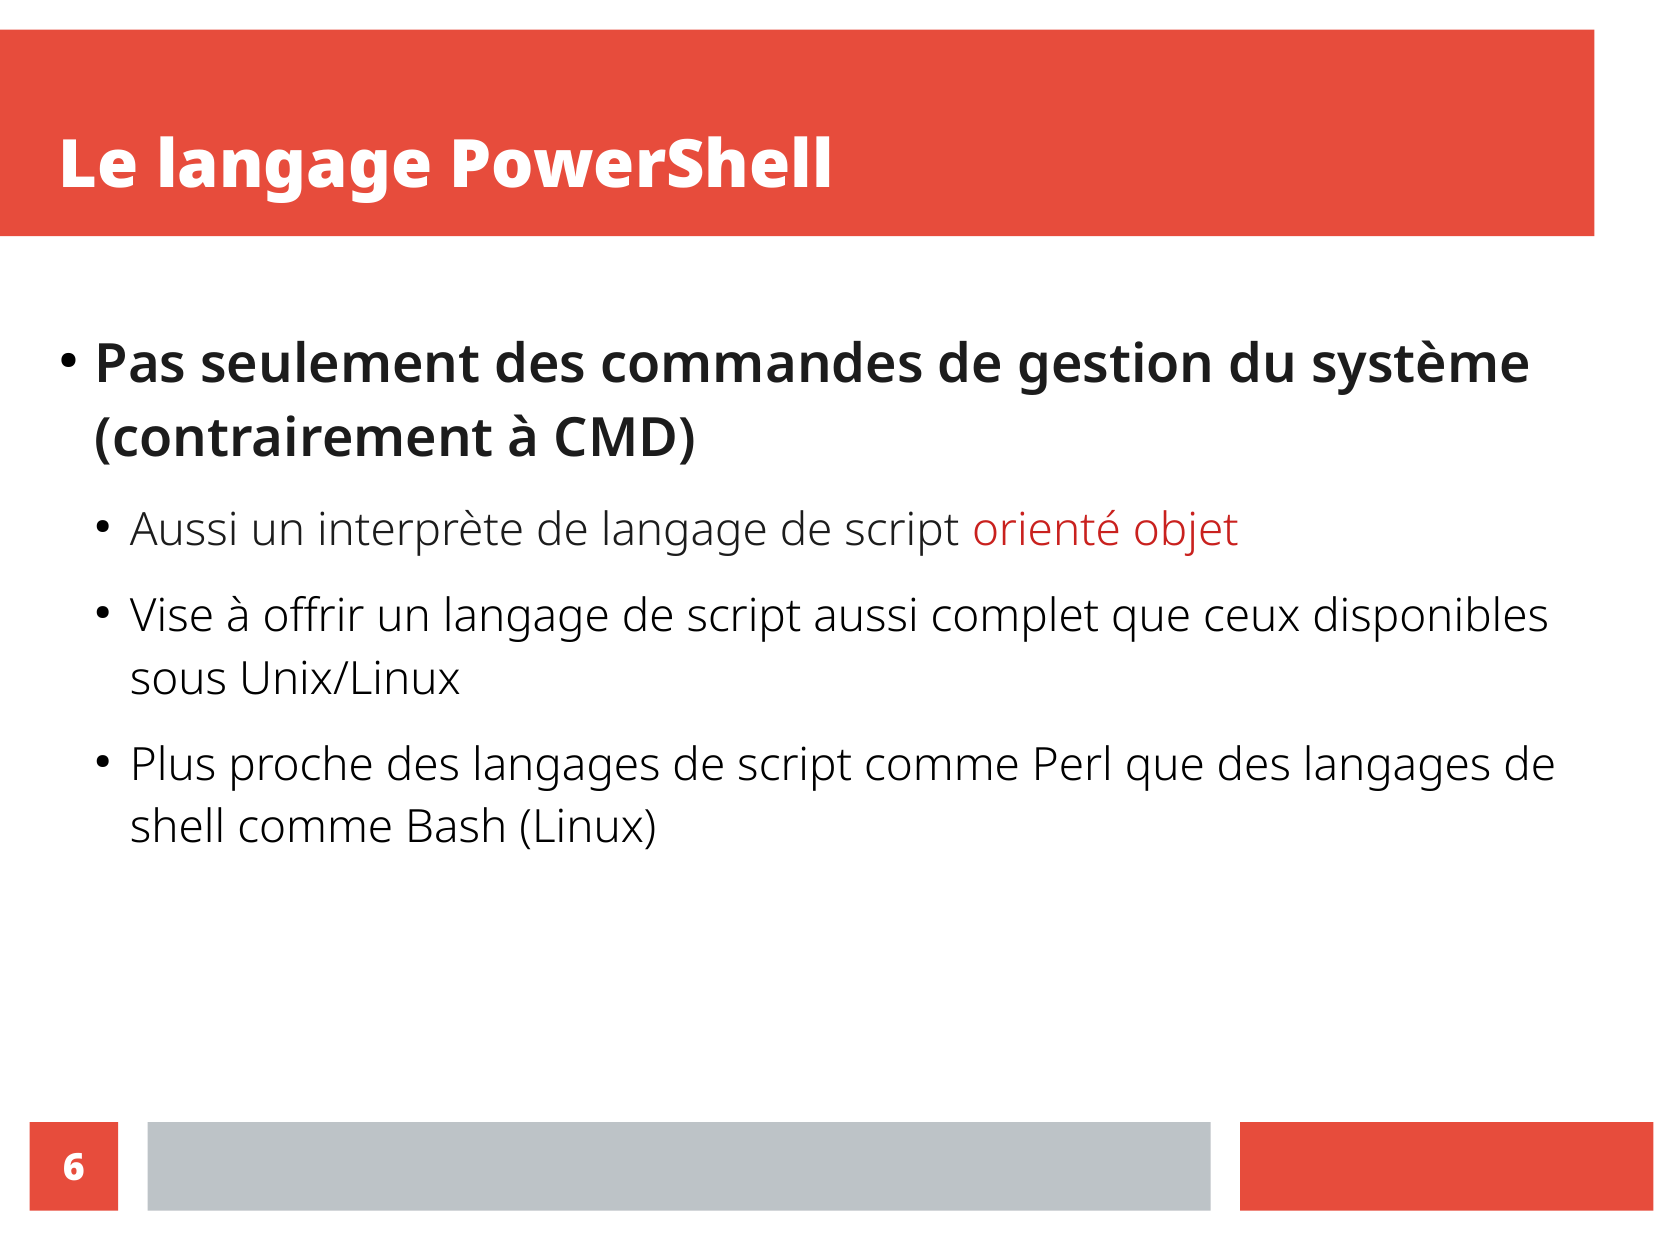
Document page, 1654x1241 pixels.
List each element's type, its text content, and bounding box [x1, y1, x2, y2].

title Le langage PowerShell [59, 59, 1595, 207]
list Pas seulement des commandes de gestion du système (contrairement à CMD) Aussi un interprète de langage de script orienté objet Vise à offrir un langage de script aussi complet que ceux disponibles sous Unix/Linux Plus proche des langages de script comme Perl que des langages de shell comme Bash (Linux) [59, 324, 1565, 1093]
